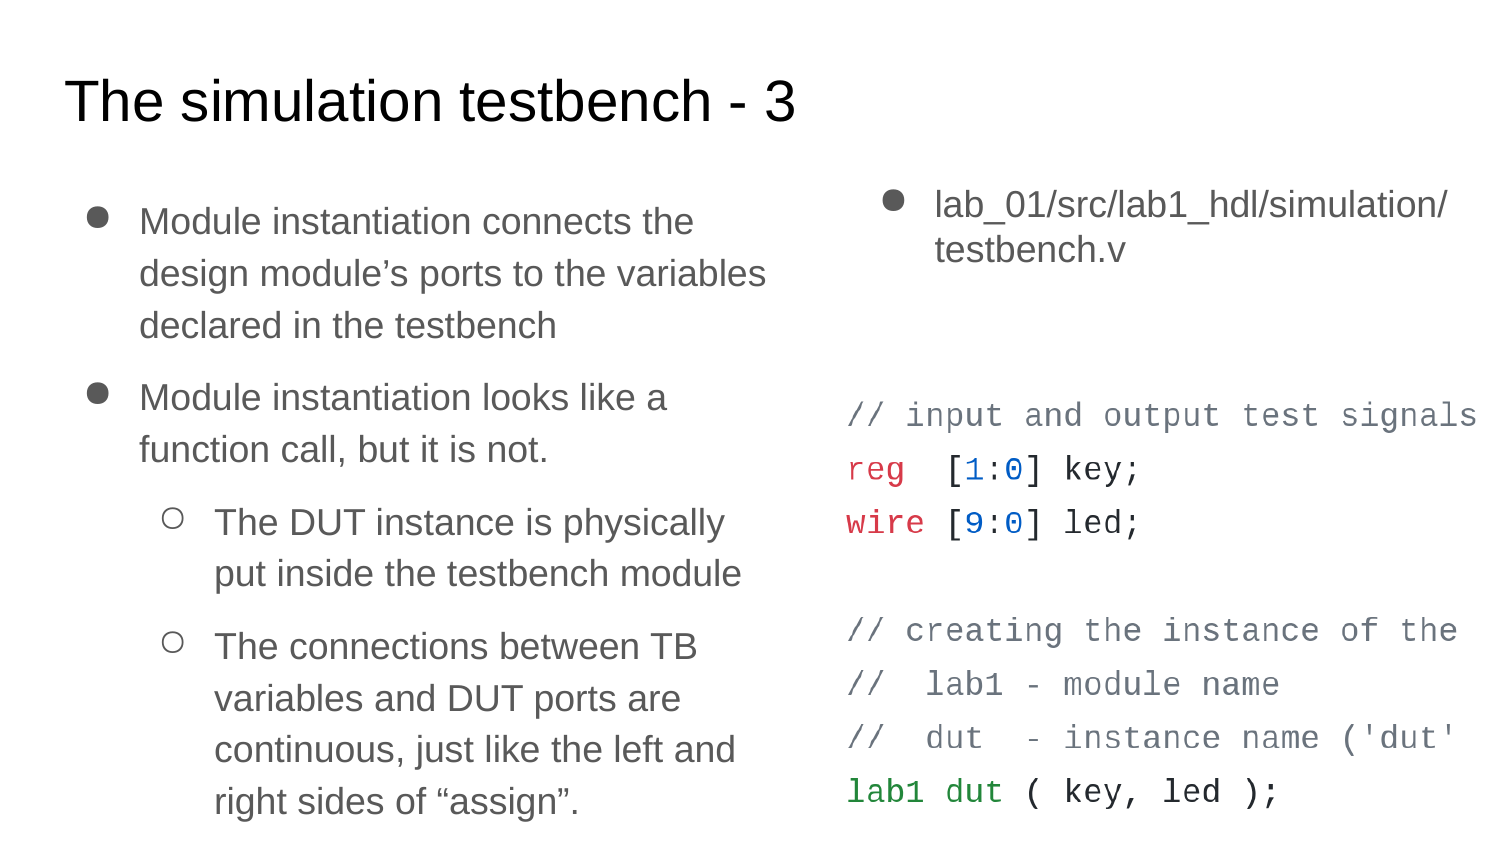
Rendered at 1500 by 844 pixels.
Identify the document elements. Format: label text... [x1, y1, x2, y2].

title The simulation testbench - 3 [49, 47, 845, 142]
picture [844, 393, 1476, 817]
list lab_01/src/lab1_hdl/simulation/testbench.v [844, 164, 1476, 319]
list Module instantiation connects the design module’s ports to the variables declared in the testbench Module instantiation looks like a function call, but it is not. The DUT instance is physically put inside the testbench module The connections between TB variables and DUT ports are continuous, just like the left and right sides of “assign”. [49, 175, 788, 817]
